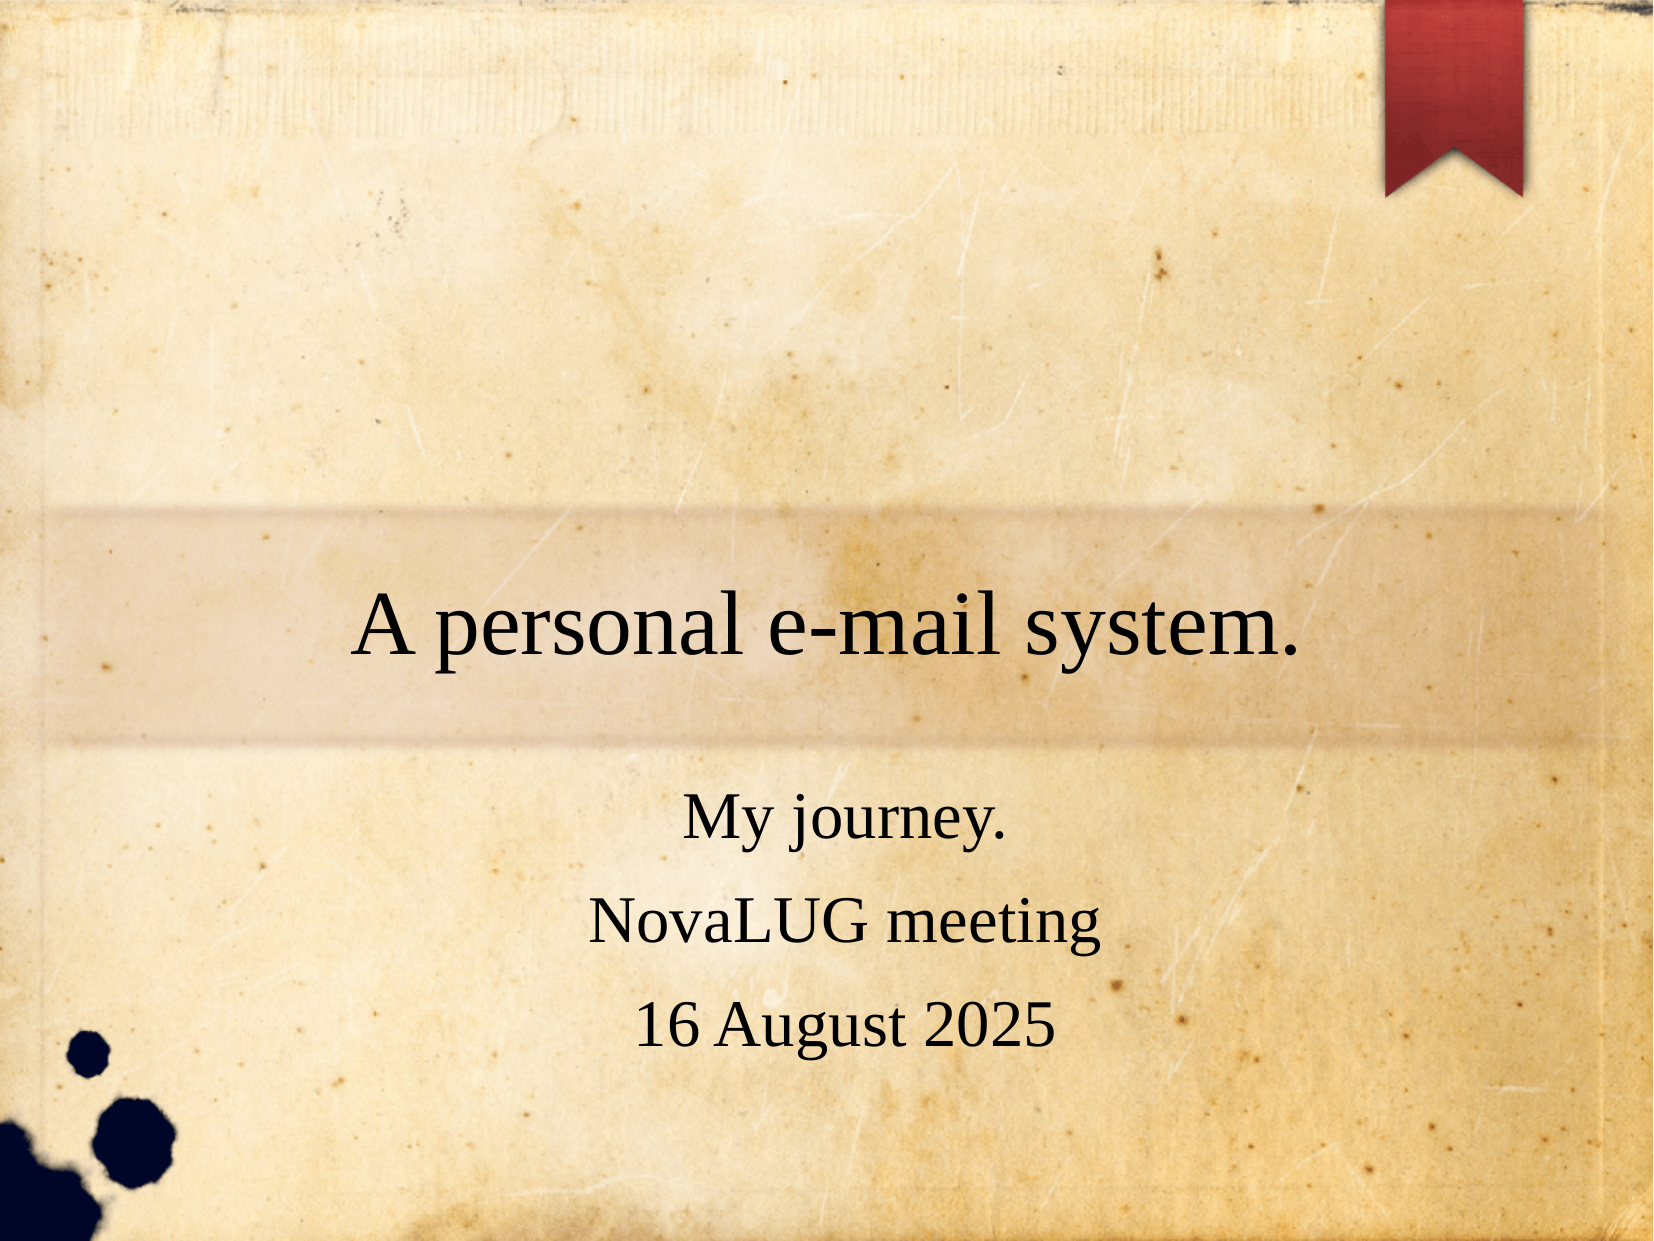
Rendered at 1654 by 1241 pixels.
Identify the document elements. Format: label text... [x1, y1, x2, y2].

title A personal e-mail system. [82, 519, 1571, 727]
list My journey. NovaLUG meeting 16 August 2025 [82, 779, 1538, 1205]
picture [0, 0, 1654, 1241]
